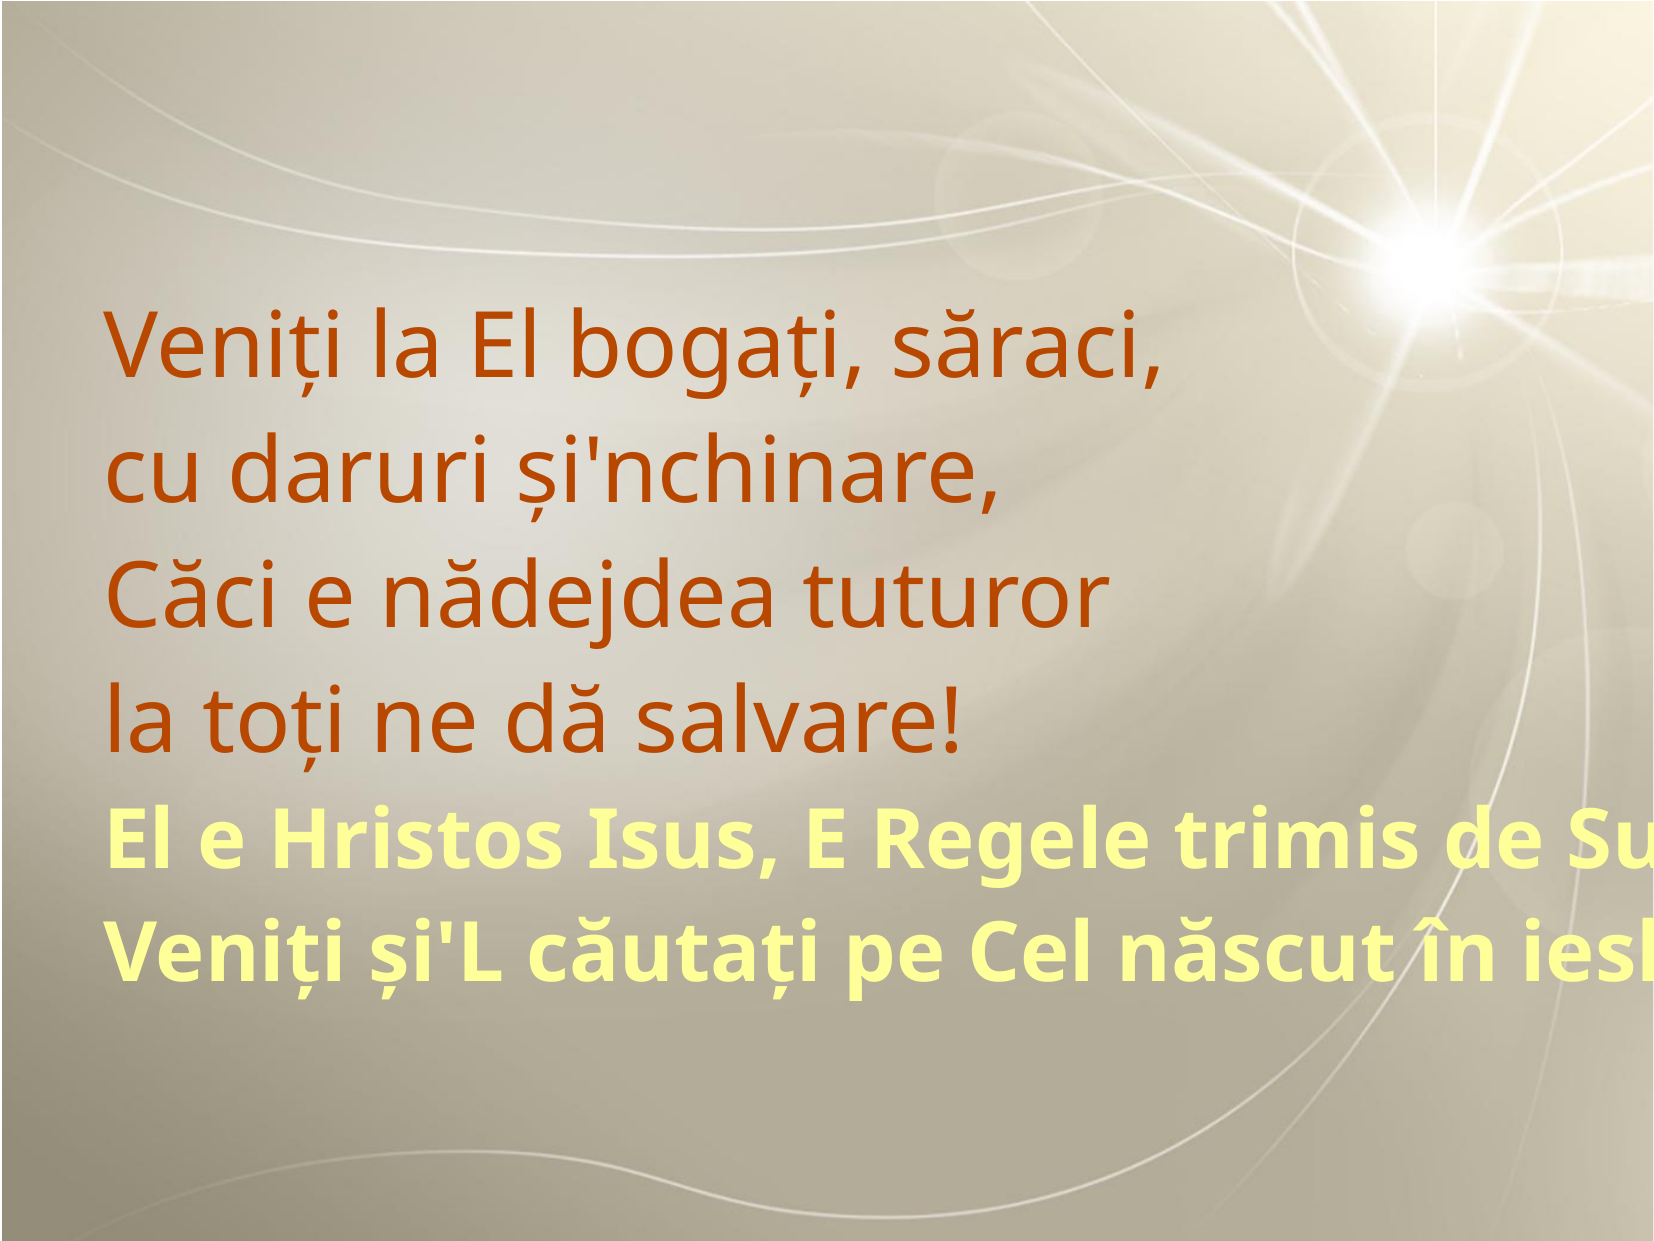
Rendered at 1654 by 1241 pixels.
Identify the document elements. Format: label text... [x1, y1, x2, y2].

text_box Veniţi la El bogaţi, săraci, cu daruri şi'nchinare, Căci e nădejdea tuturor la toţi ne dă salvare! El e Hristos Isus, E Regele trimis de Sus! Veniţi şi'L căutaţi pe Cel născut în iesle! [88, 271, 1490, 1130]
picture [2, 1, 1654, 1241]
